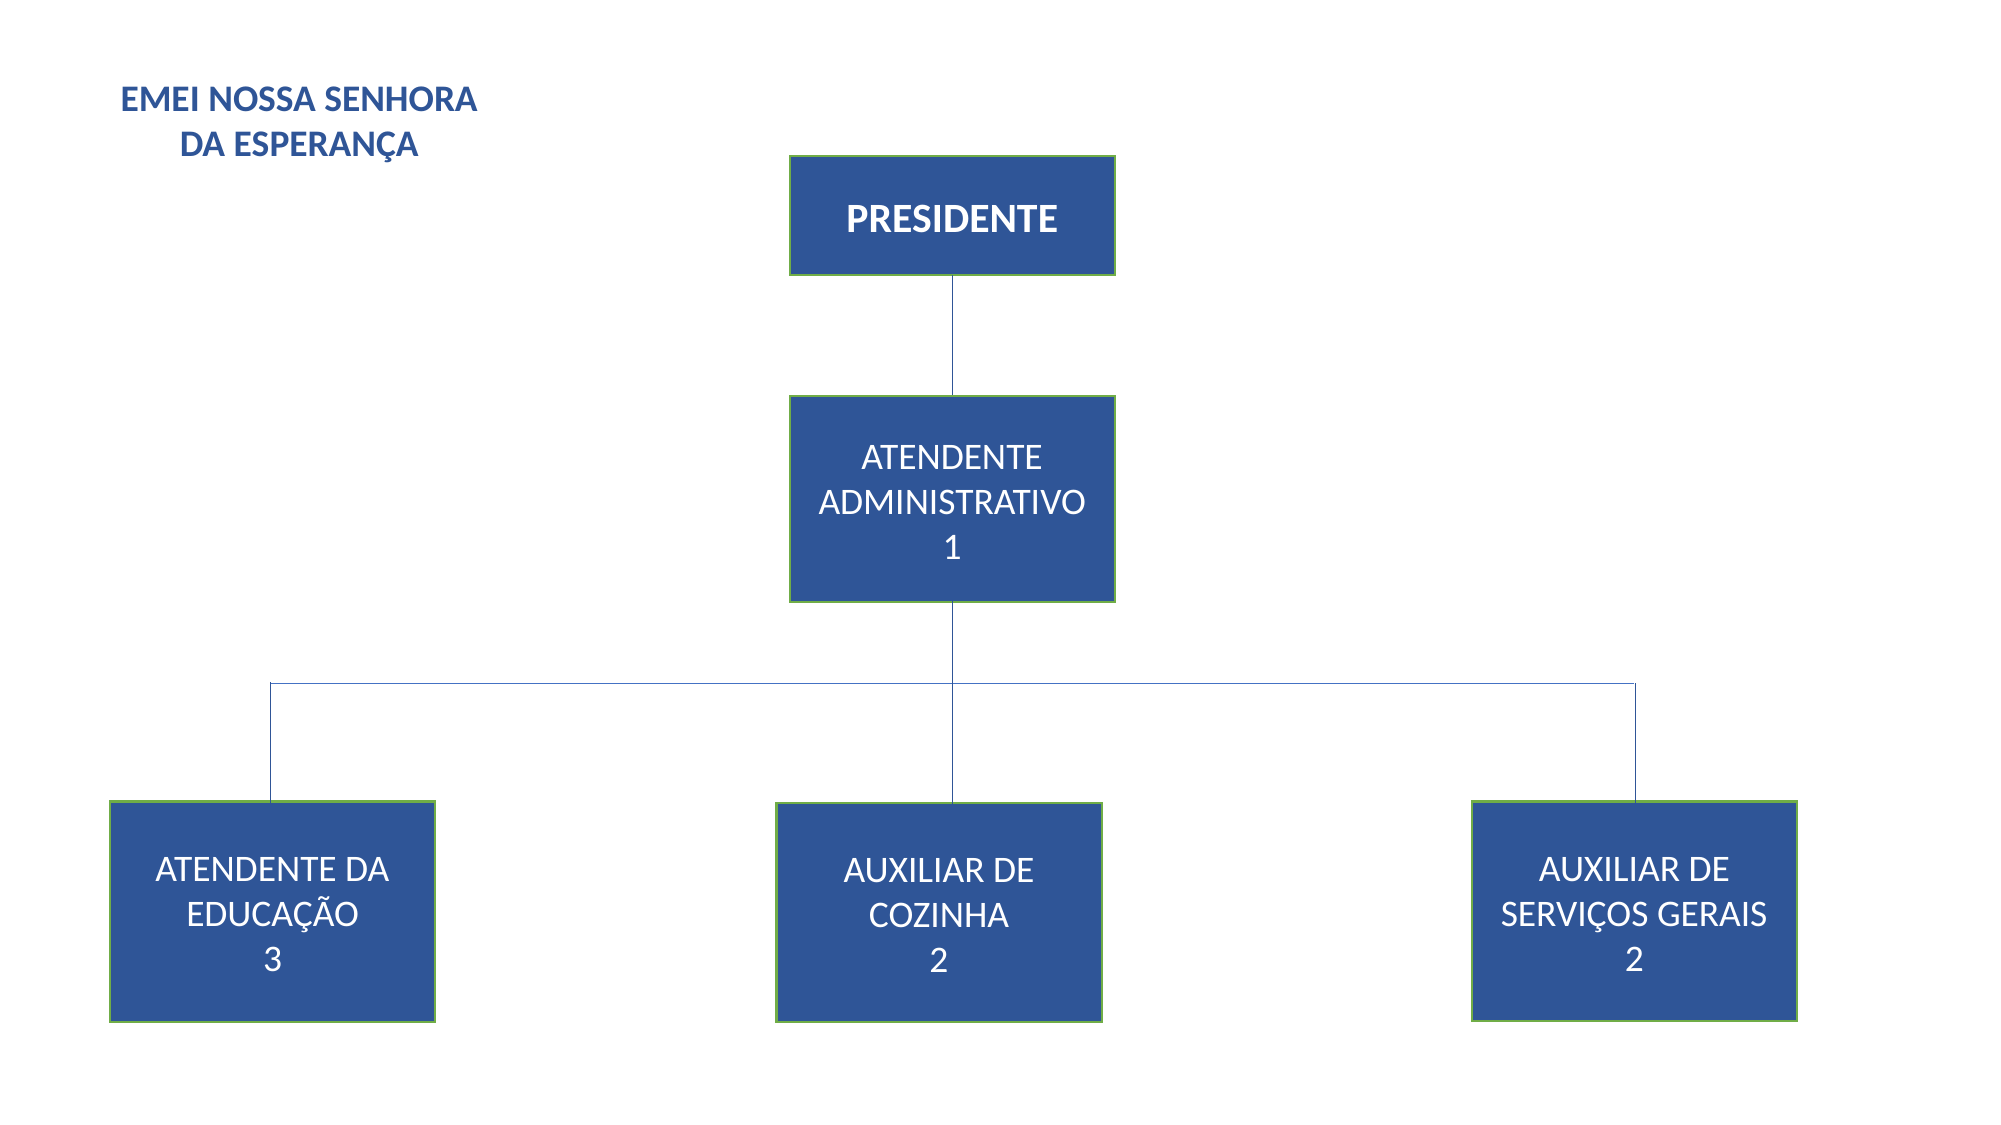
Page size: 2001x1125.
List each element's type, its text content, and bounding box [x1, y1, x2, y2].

text_box AUXILIAR DE COZINHA 2 [777, 803, 1102, 1022]
text_box ATENDENTE DA EDUCAÇÃO 3 [110, 801, 435, 1022]
text_box PRESIDENTE [790, 156, 1115, 275]
text_box ATENDENTE ADMINISTRATIVO 1 [790, 396, 1115, 602]
text_box AUXILIAR DE SERVIÇOS GERAIS 2 [1472, 801, 1797, 1021]
text_box EMEI NOSSA SENHORA DA ESPERANÇA [101, 66, 497, 173]
